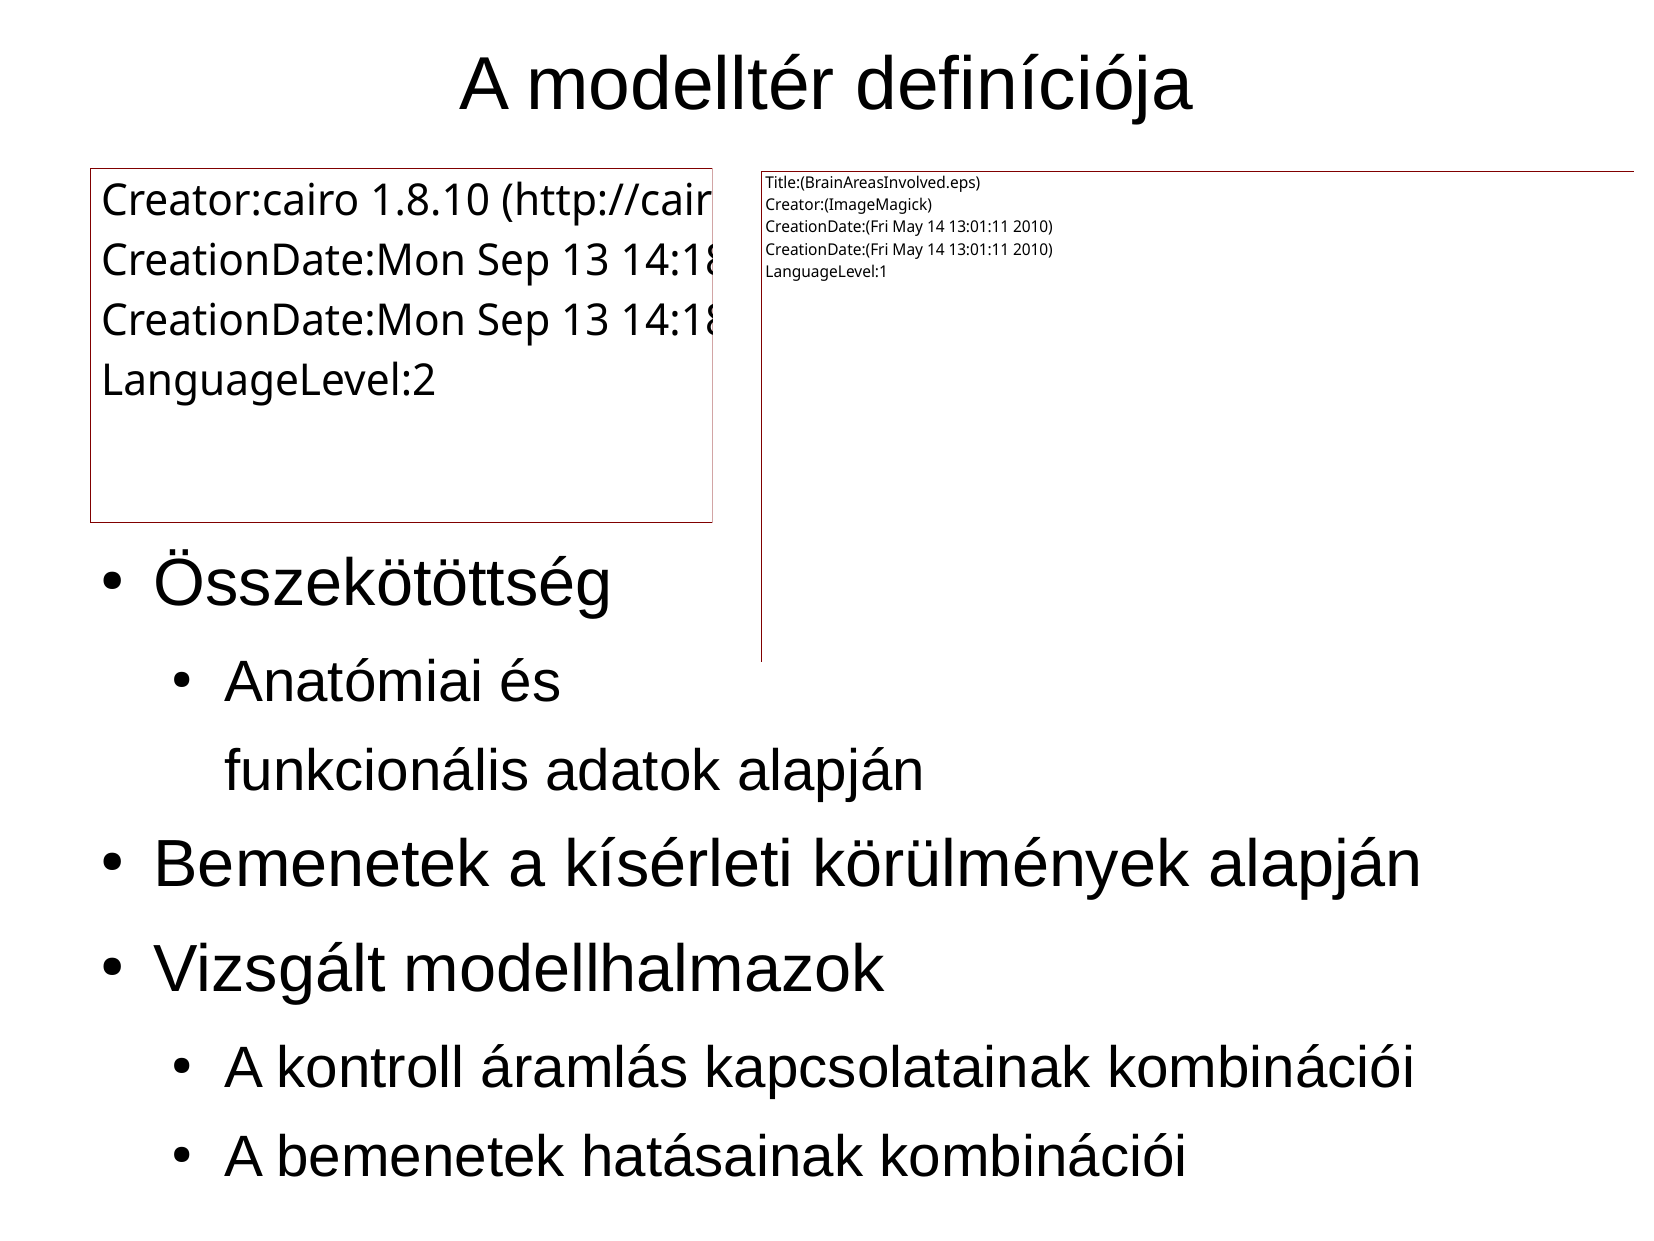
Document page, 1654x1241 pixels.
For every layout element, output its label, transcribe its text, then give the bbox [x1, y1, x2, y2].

picture [760, 170, 1634, 662]
list Összekötöttség Anatómiai és funkcionális adatok alapján Bemenetek a kísérleti körülmények alapján Vizsgált modellhalmazok A kontroll áramlás kapcsolatainak kombinációi A bemenetek hatásainak kombinációi [82, 544, 1571, 1189]
picture [87, 165, 713, 523]
title A modelltér definíciója [82, 41, 1571, 126]
